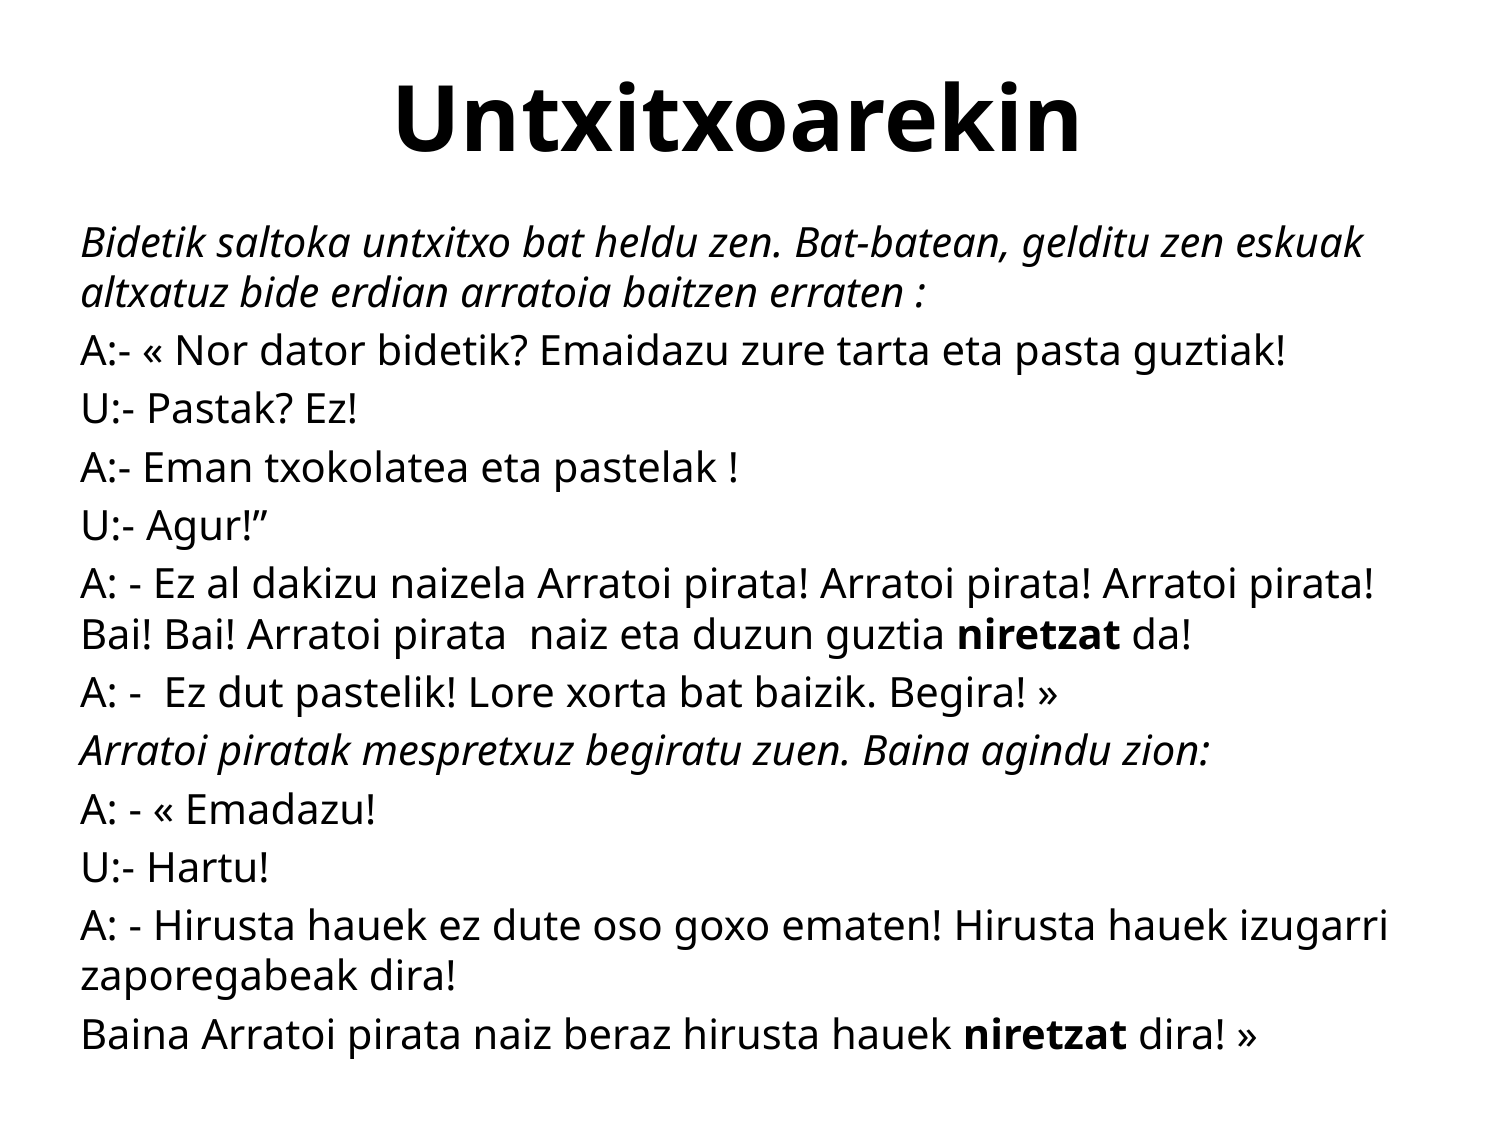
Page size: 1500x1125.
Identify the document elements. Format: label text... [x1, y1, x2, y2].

title Untxitxoarekin [75, 45, 1425, 185]
list Bidetik saltoka untxitxo bat heldu zen. Bat-batean, gelditu zen eskuak altxatuz bide erdian arratoia baitzen erraten : A:- « Nor dator bidetik? Emaidazu zure tarta eta pasta guztiak! U:- Pastak? Ez! A:- Eman txokolatea eta pastelak ! U:- Agur!” A: - Ez al dakizu naizela Arratoi pirata! Arratoi pirata! Arratoi pirata! Bai! Bai! Arratoi pirata naiz eta duzun guztia niretzat da! A: - Ez dut pastelik! Lore xorta bat baizik. Begira! » Arratoi piratak mespretxuz begiratu zuen. Baina agindu zion: A: - « Emadazu! U:- Hartu! A: - Hirusta hauek ez dute oso goxo ematen! Hirusta hauek izugarri zaporegabeak dira! Baina Arratoi pirata naiz beraz hirusta hauek niretzat dira! » [64, 208, 1415, 1083]
